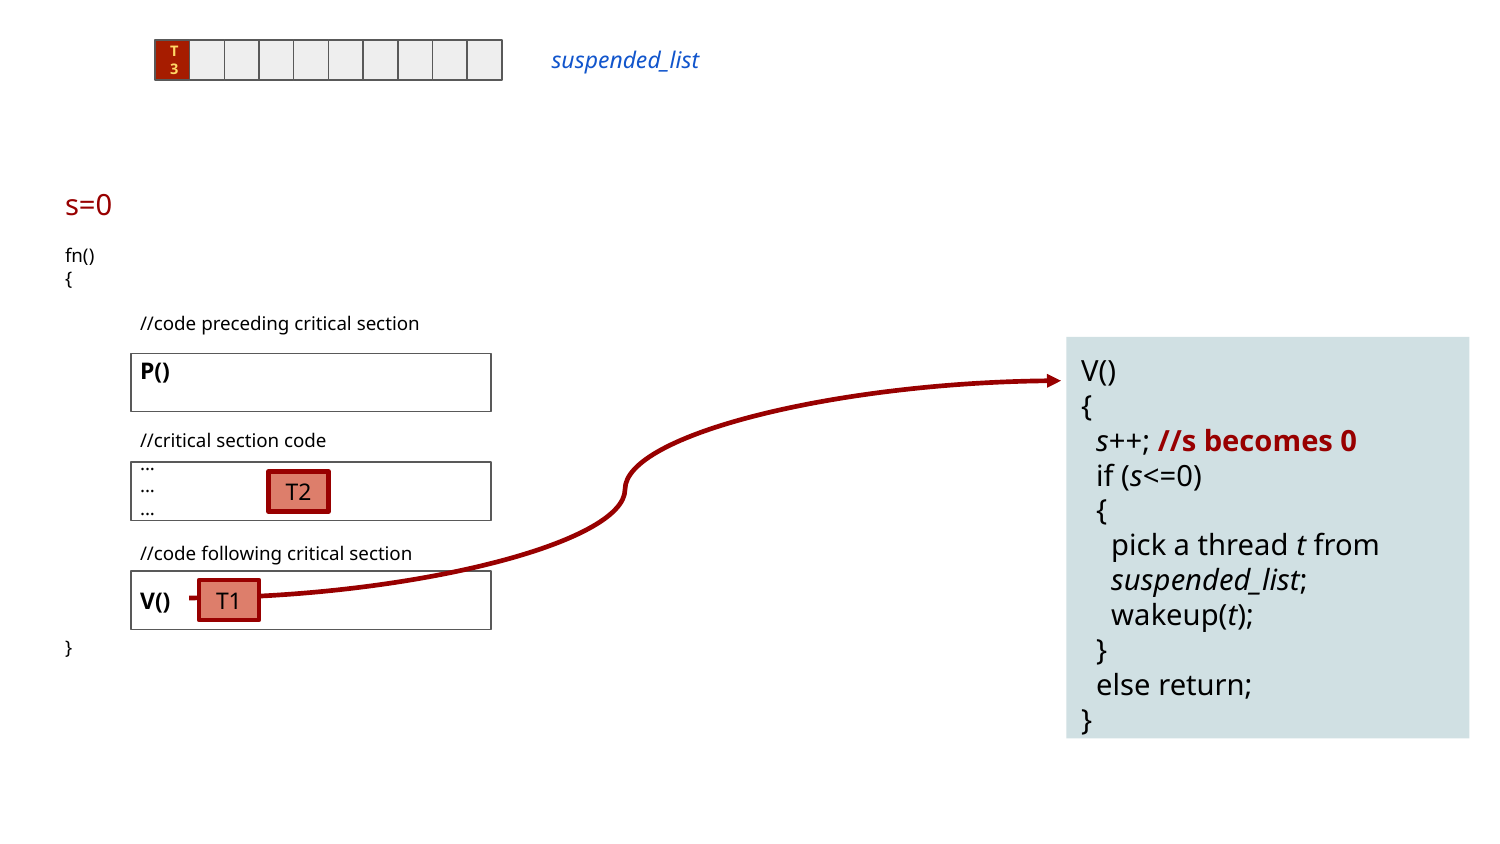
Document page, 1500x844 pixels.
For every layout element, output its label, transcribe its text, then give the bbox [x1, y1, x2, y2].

text_box fn() { //code preceding critical section P() //critical section code ... ... ... //code following critical section V() } [49, 228, 592, 456]
text_box T2 [268, 471, 329, 512]
text_box T1 [199, 579, 260, 621]
text_box s=0 [49, 171, 1436, 212]
text_box V() { s++; //s becomes 0 if (s<=0) { pick a thread t from suspended_list; wakeup(t); } else return; } [1066, 336, 1470, 739]
text_box s=0 [99, 196, 108, 212]
text_box suspended_list [536, 32, 724, 87]
text_box T3 [154, 39, 189, 80]
text_box [189, 39, 502, 80]
